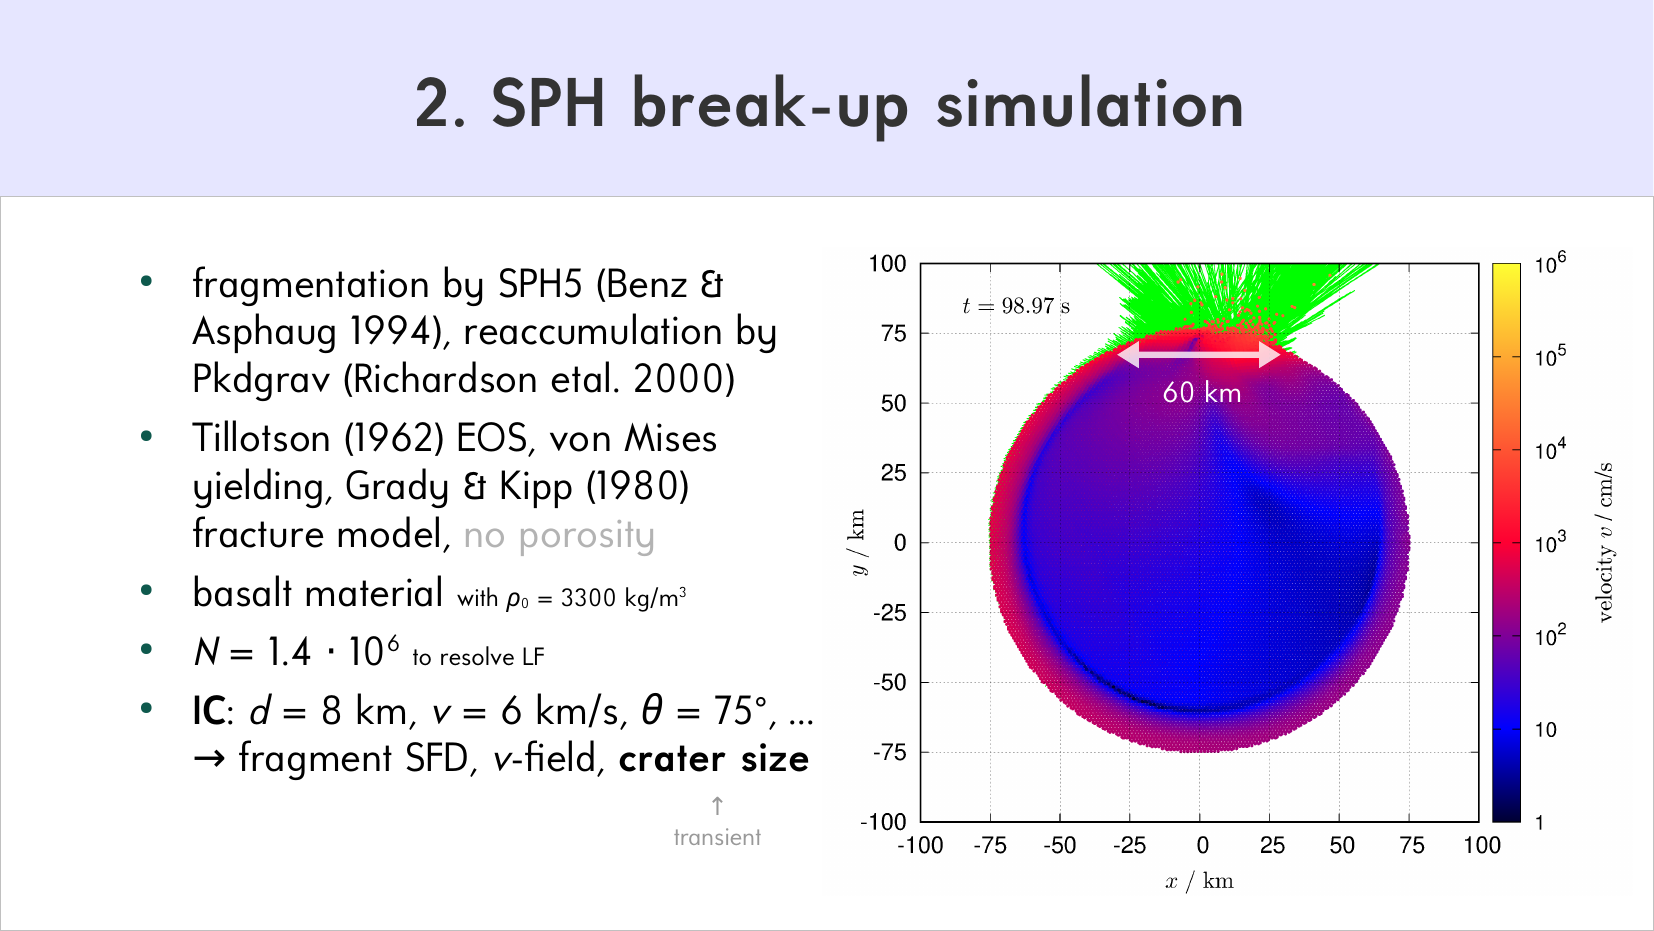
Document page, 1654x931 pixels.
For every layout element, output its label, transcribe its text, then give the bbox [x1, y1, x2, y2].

title 2. SPH break-up simulation [124, 23, 1537, 179]
list fragmentation by SPH5 (Benz & Asphaug 1994), reaccumulation by Pkdgrav (Richardson etal. 2000) Tillotson (1962) EOS, von Mises yielding, Grady & Kipp (1980) fracture model, no porosity basalt material with ρ0 = 3300 kg/m3 N = 1.4 ⋅ 106 to resolve LF IC: d = 8 km, v = 6 km/s, θ = 75°, ... → fragment SFD, v-field, crater size [121, 258, 822, 798]
text_box 60 km [1147, 367, 1257, 417]
text_box ↑ transient [658, 785, 777, 859]
picture [822, 247, 1633, 896]
